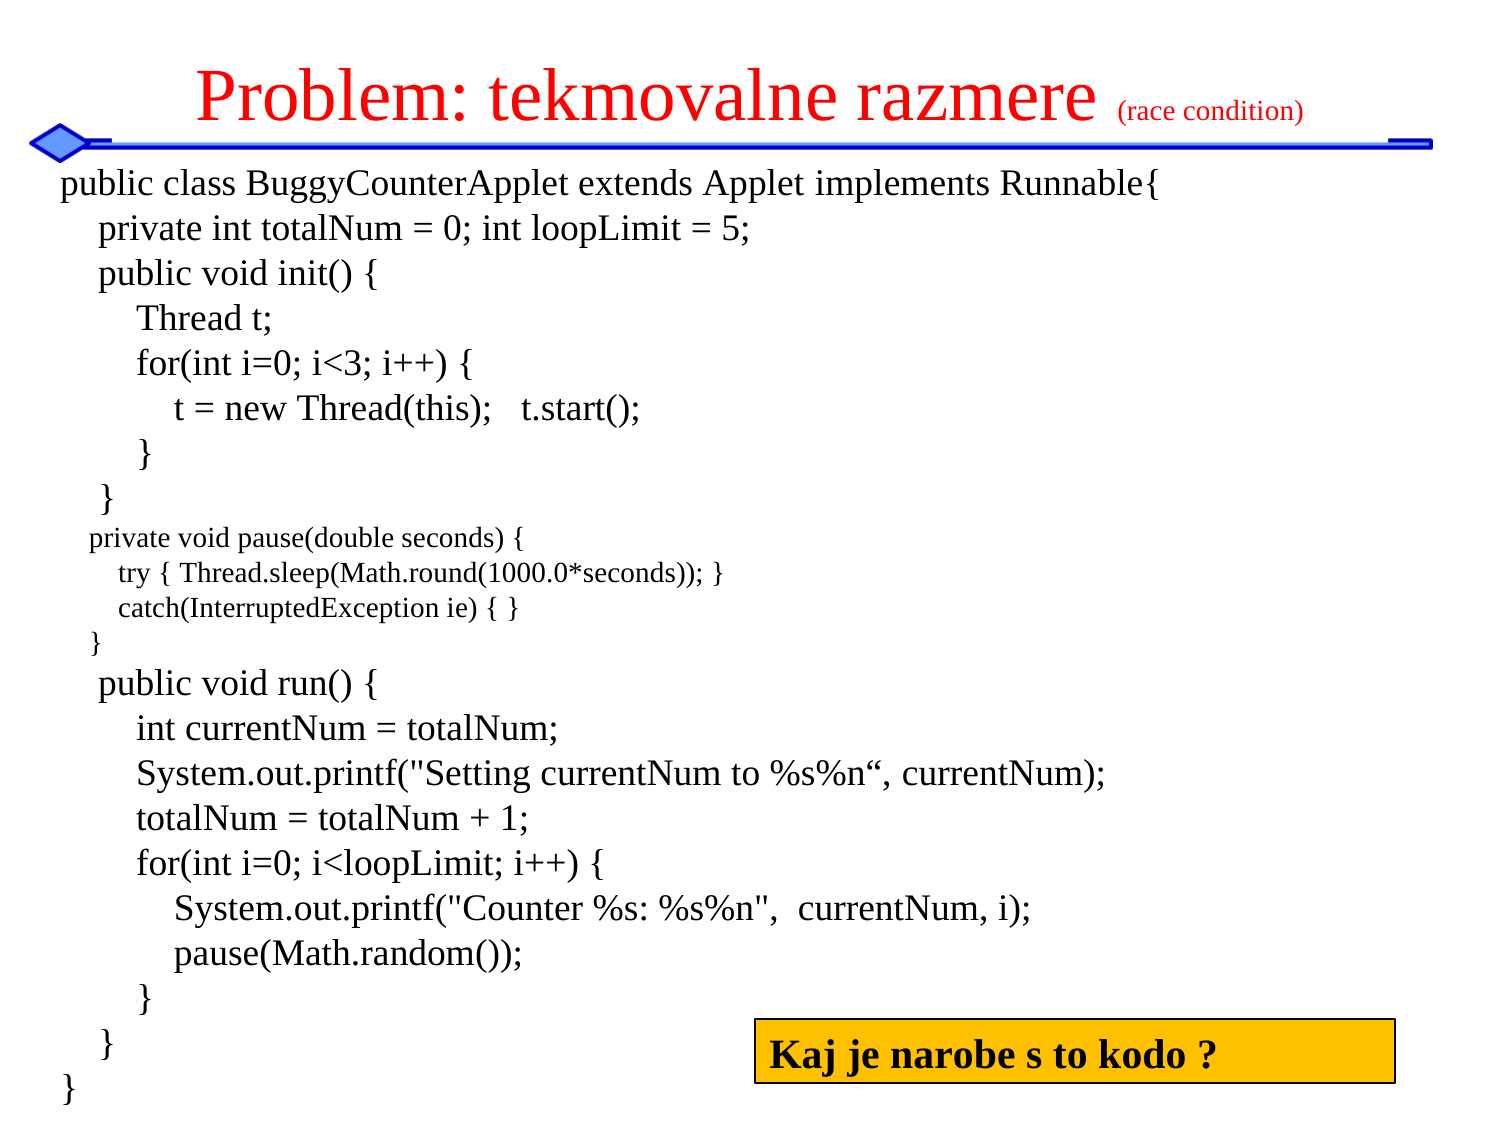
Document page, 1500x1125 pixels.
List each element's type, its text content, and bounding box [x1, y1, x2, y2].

picture [28, 122, 1434, 164]
title Problem: tekmovalne razmere (race condition) [111, 37, 1389, 143]
text_box public class BuggyCounterApplet extends Applet implements Runnable{ private int totalNum = 0; int loopLimit = 5; public void init() { Thread t; for(int i=0; i<3; i++) { t = new Thread(this); t.start(); } } private void pause(double seconds) { try { Thread.sleep(Math.round(1000.0*seconds)); } catch(InterruptedException ie) { } } public void run() { int currentNum = totalNum; System.out.printf("Setting currentNum to %s%n“, currentNum); totalNum = totalNum + 1; for(int i=0; i<loopLimit; i++) { System.out.printf("Counter %s: %s%n", currentNum, i); pause(Math.random()); } } } [45, 150, 1420, 1116]
text_box Kaj je narobe s to kodo ? [754, 1018, 1396, 1084]
